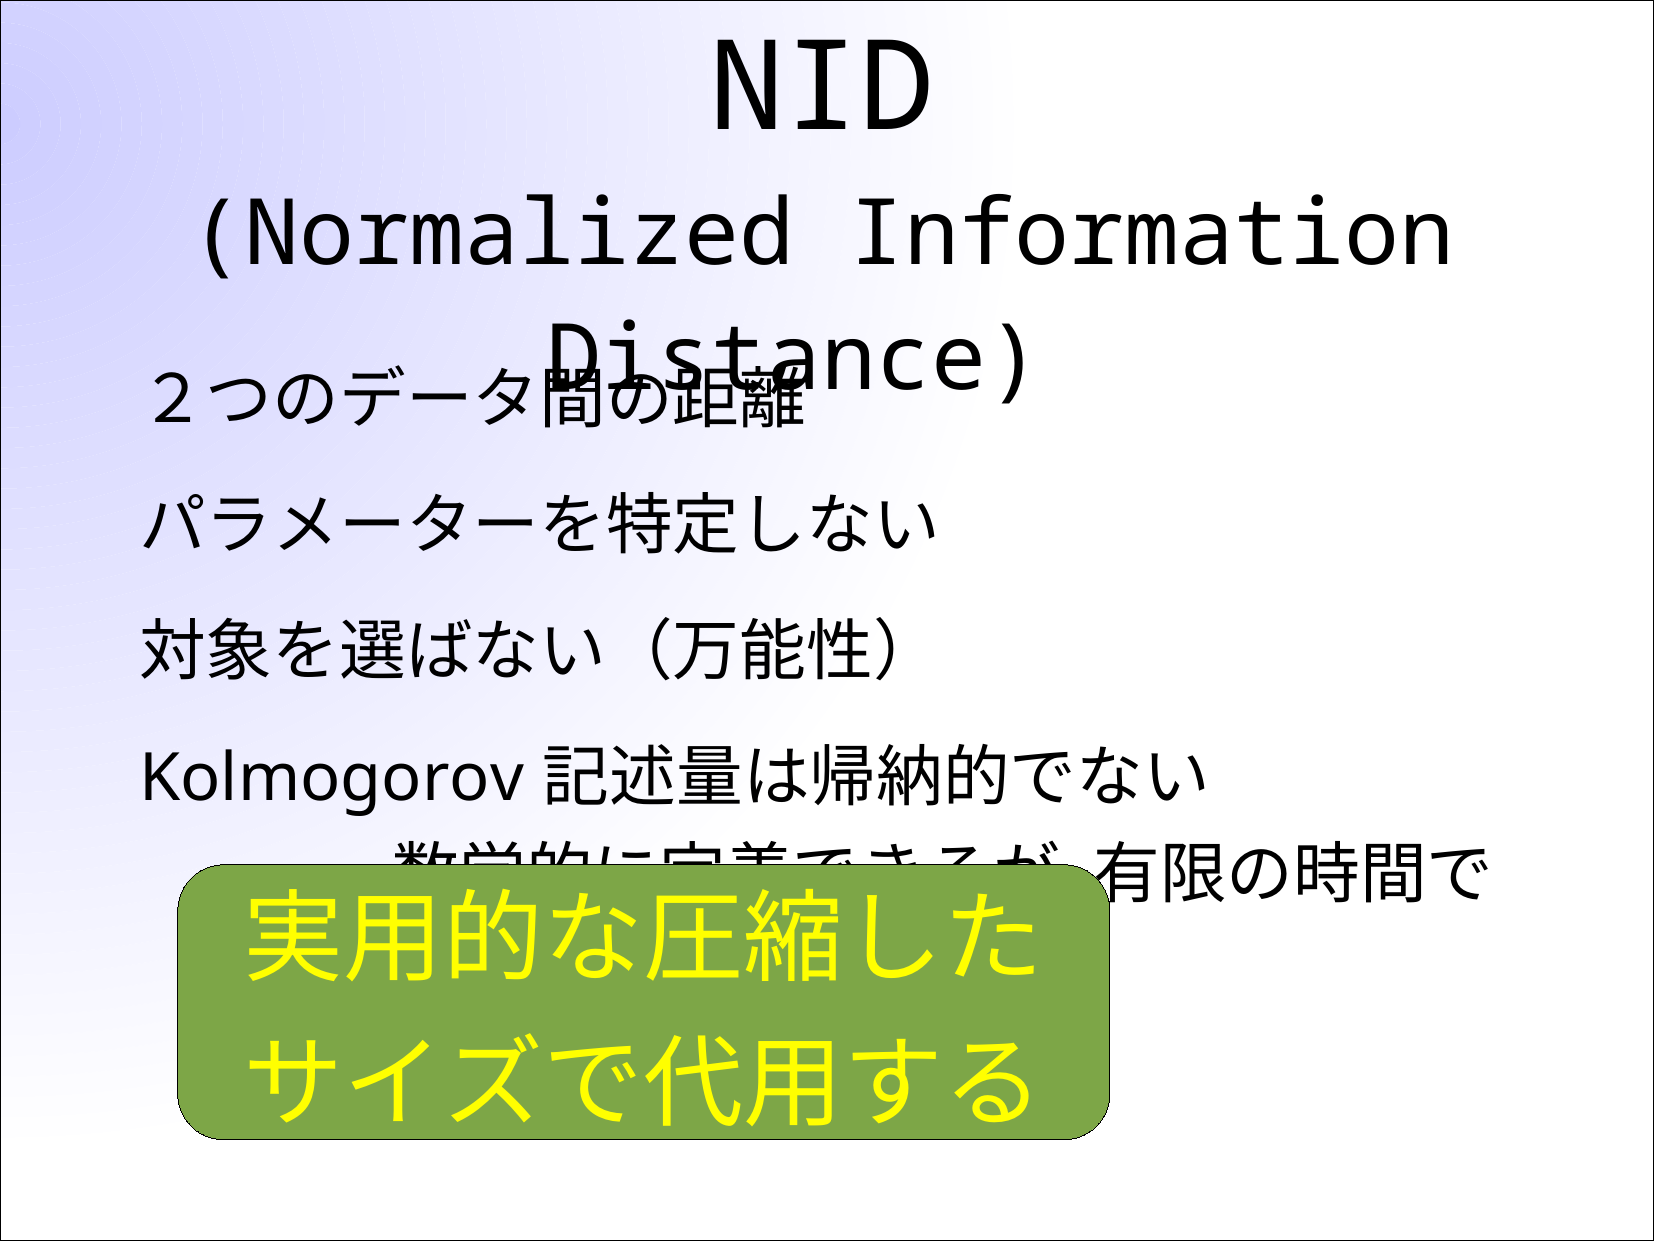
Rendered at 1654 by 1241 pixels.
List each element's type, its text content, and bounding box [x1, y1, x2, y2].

list ２つのデータ間の距離 パラメーターを特定しない 対象を選ばない（万能性） Kolmogorov記述量は帰納的でない 数学的に定義できるが、有限の時間で計算できると限らない [121, 344, 1534, 1127]
text_box 実用的な圧縮した サイズで代用する [177, 864, 1110, 1140]
title NID (Normalized Information Distance) [41, 98, 1603, 315]
